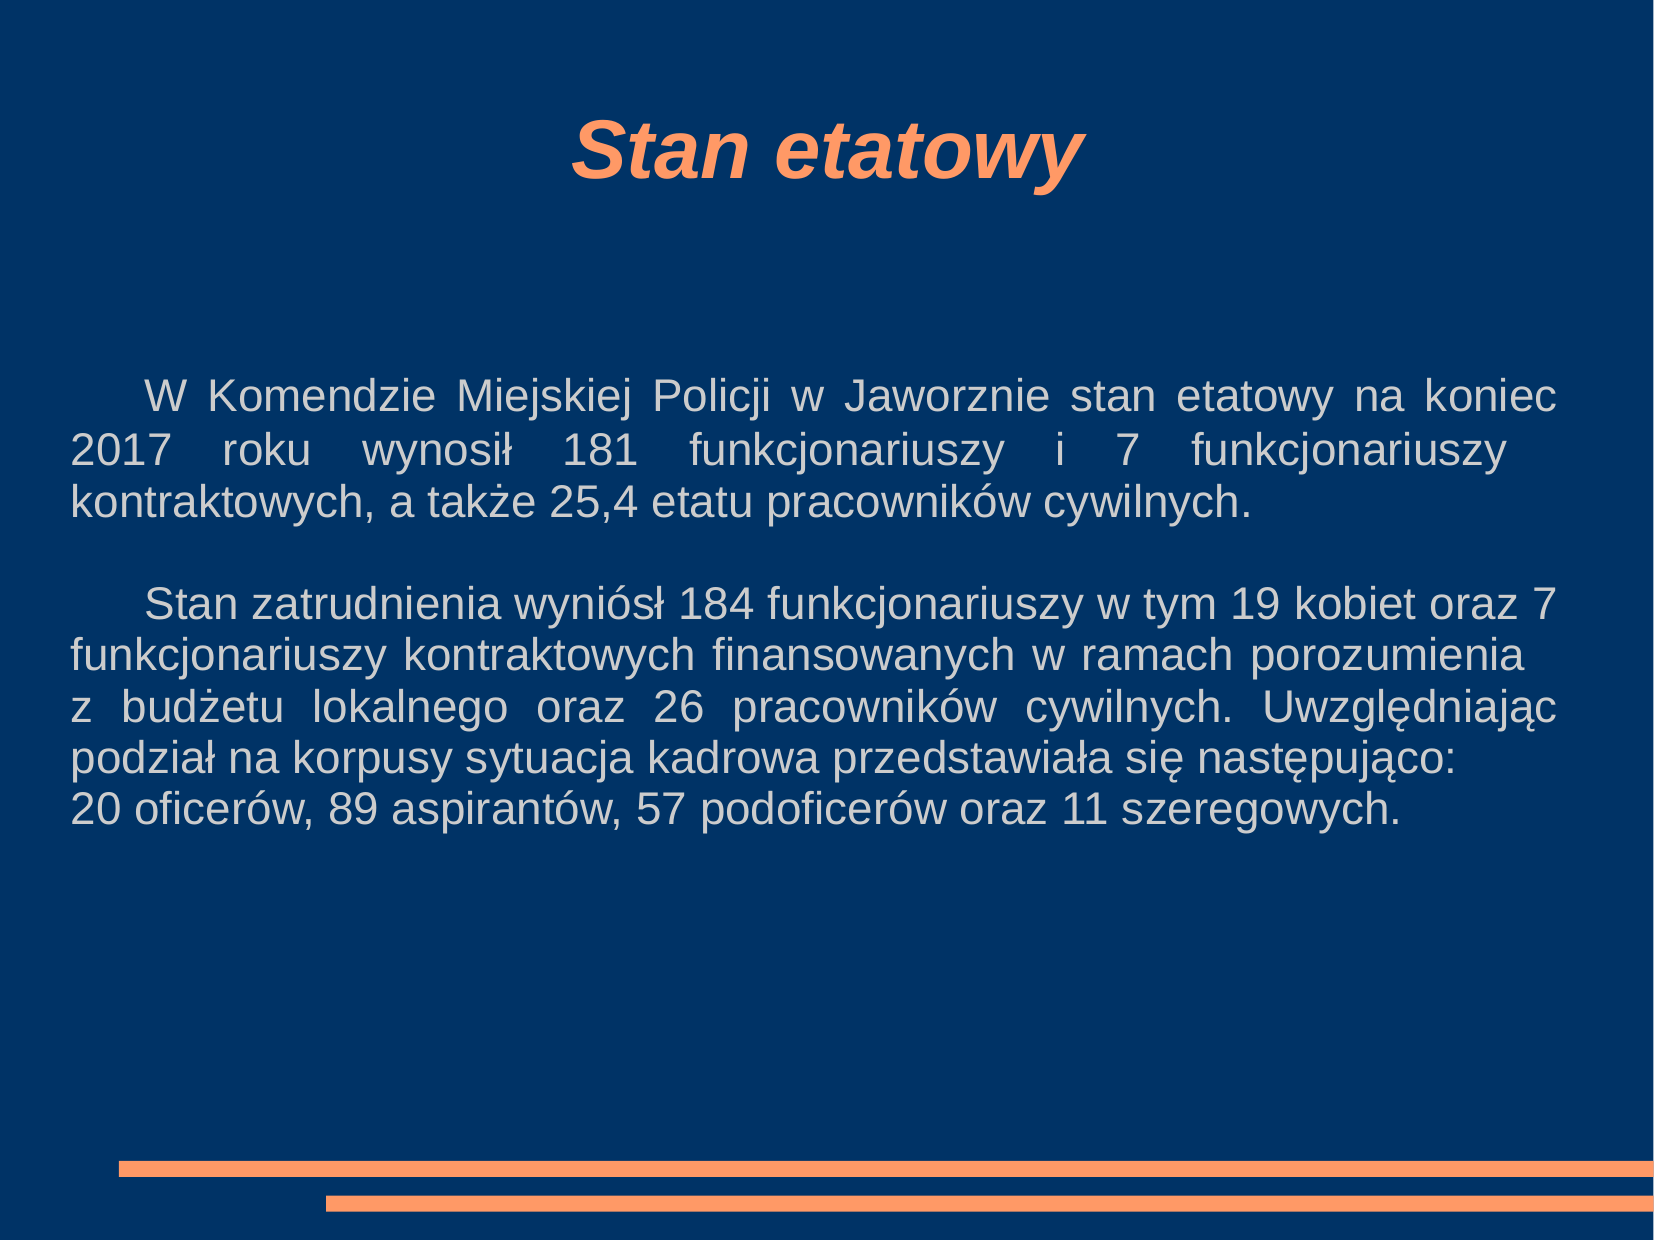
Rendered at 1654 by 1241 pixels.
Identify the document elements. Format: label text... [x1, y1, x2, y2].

title Stan etatowy [121, 46, 1534, 253]
subtitle W Komendzie Miejskiej Policji w Jaworznie stan etatowy na koniec 2017 roku wynosił 181 funkcjonariuszy i 7 funkcjonariuszy kontraktowych, a także 25,4 etatu pracowników cywilnych. Stan zatrudnienia wyniósł 184 funkcjonariuszy w tym 19 kobiet oraz 7 funkcjonariuszy kontraktowych finansowanych w ramach porozumienia z budżetu lokalnego oraz 26 pracowników cywilnych. Uwzględniając podział na korpusy sytuacja kadrowa przedstawiała się następująco: 20 oficerów, 89 aspirantów, 57 podoficerów oraz 11 szeregowych. [70, 253, 1560, 993]
